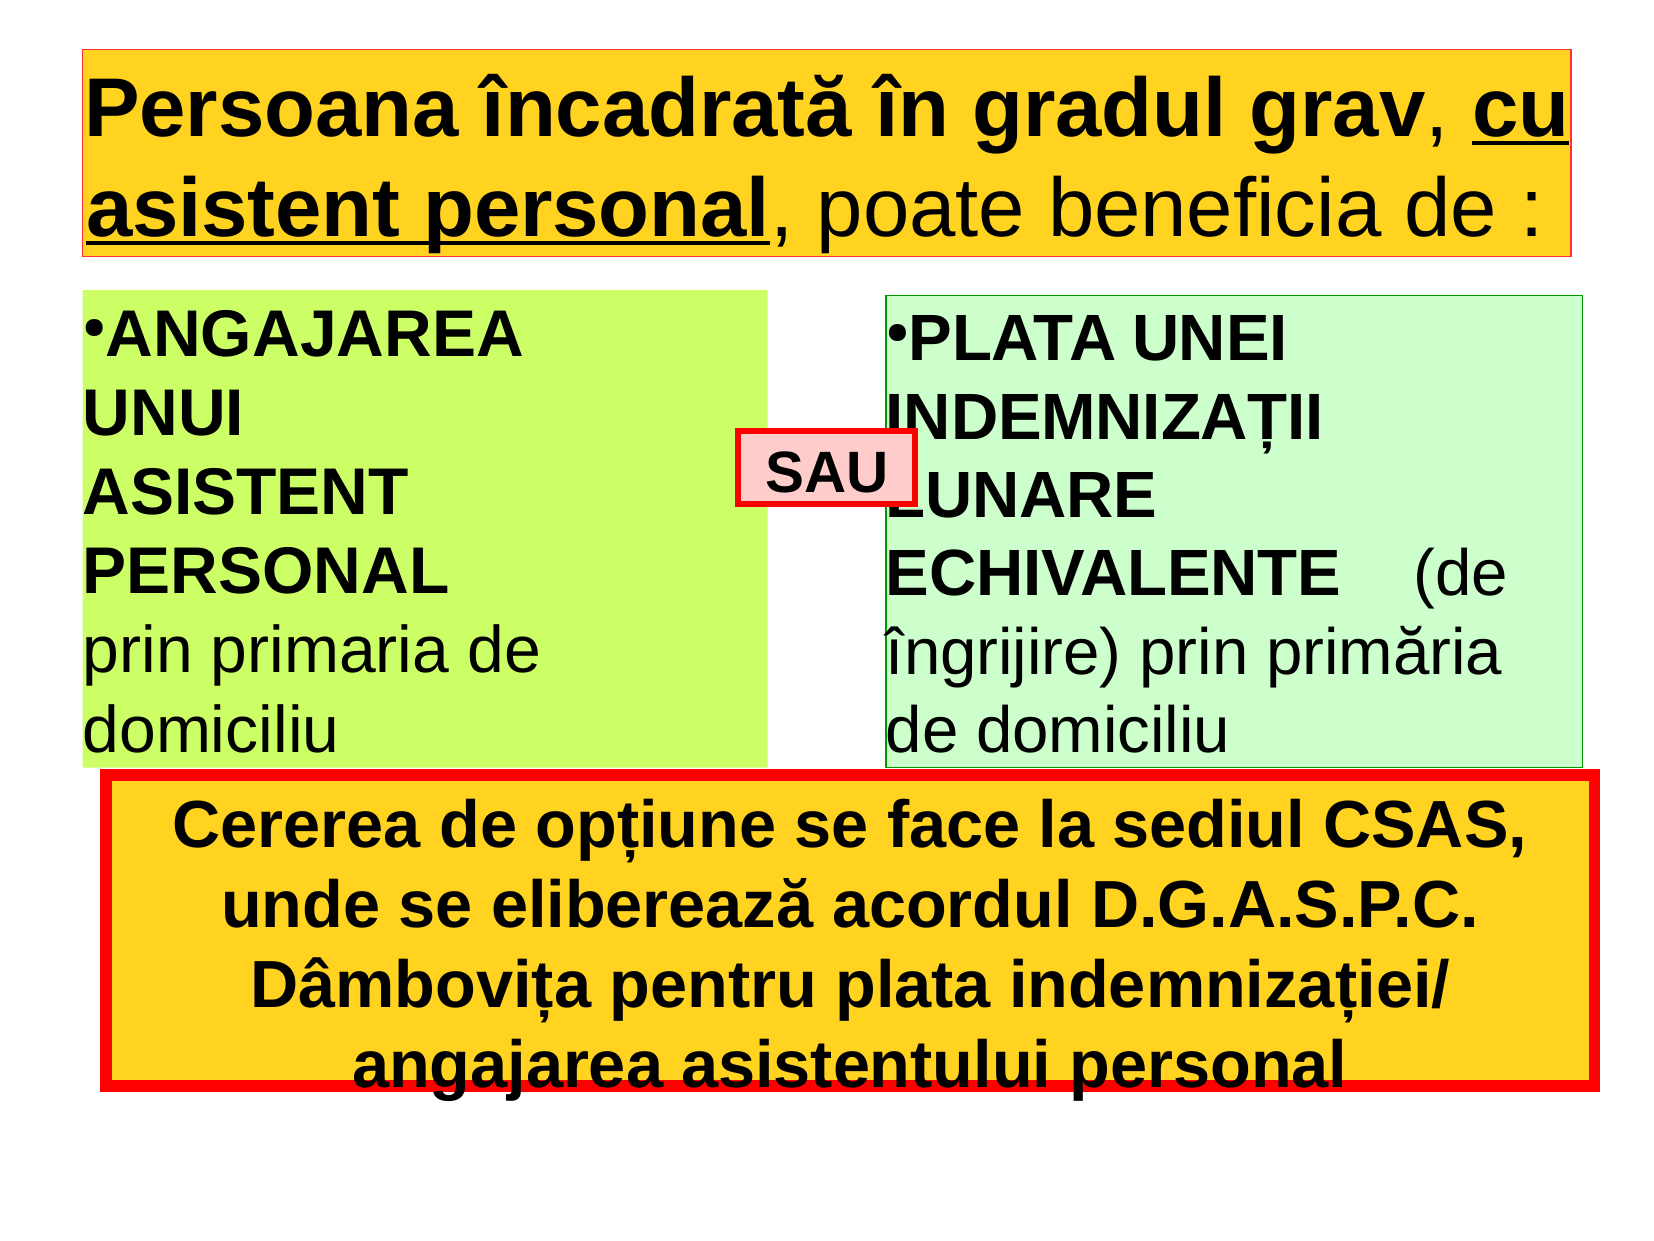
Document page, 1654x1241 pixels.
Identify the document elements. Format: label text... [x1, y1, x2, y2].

list PLATA UNEI INDEMNIZAȚII LUNARE ECHIVALENTE (de îngrijire) prin primăria de domiciliu [885, 295, 1583, 768]
list ANGAJAREA UNUI ASISTENT PERSONAL prin primaria de domiciliu [82, 290, 768, 768]
title SAU [738, 431, 916, 504]
title Persoana încadrată în gradul grav, cu asistent personal, poate beneficia de : [82, 49, 1571, 257]
title Cererea de opțiune se face la sediul CSAS, unde se eliberează acordul D.G.A.S.P.C. Dâmbovița pentru plata indemnizației/ angajarea asistentului personal [106, 774, 1595, 1086]
